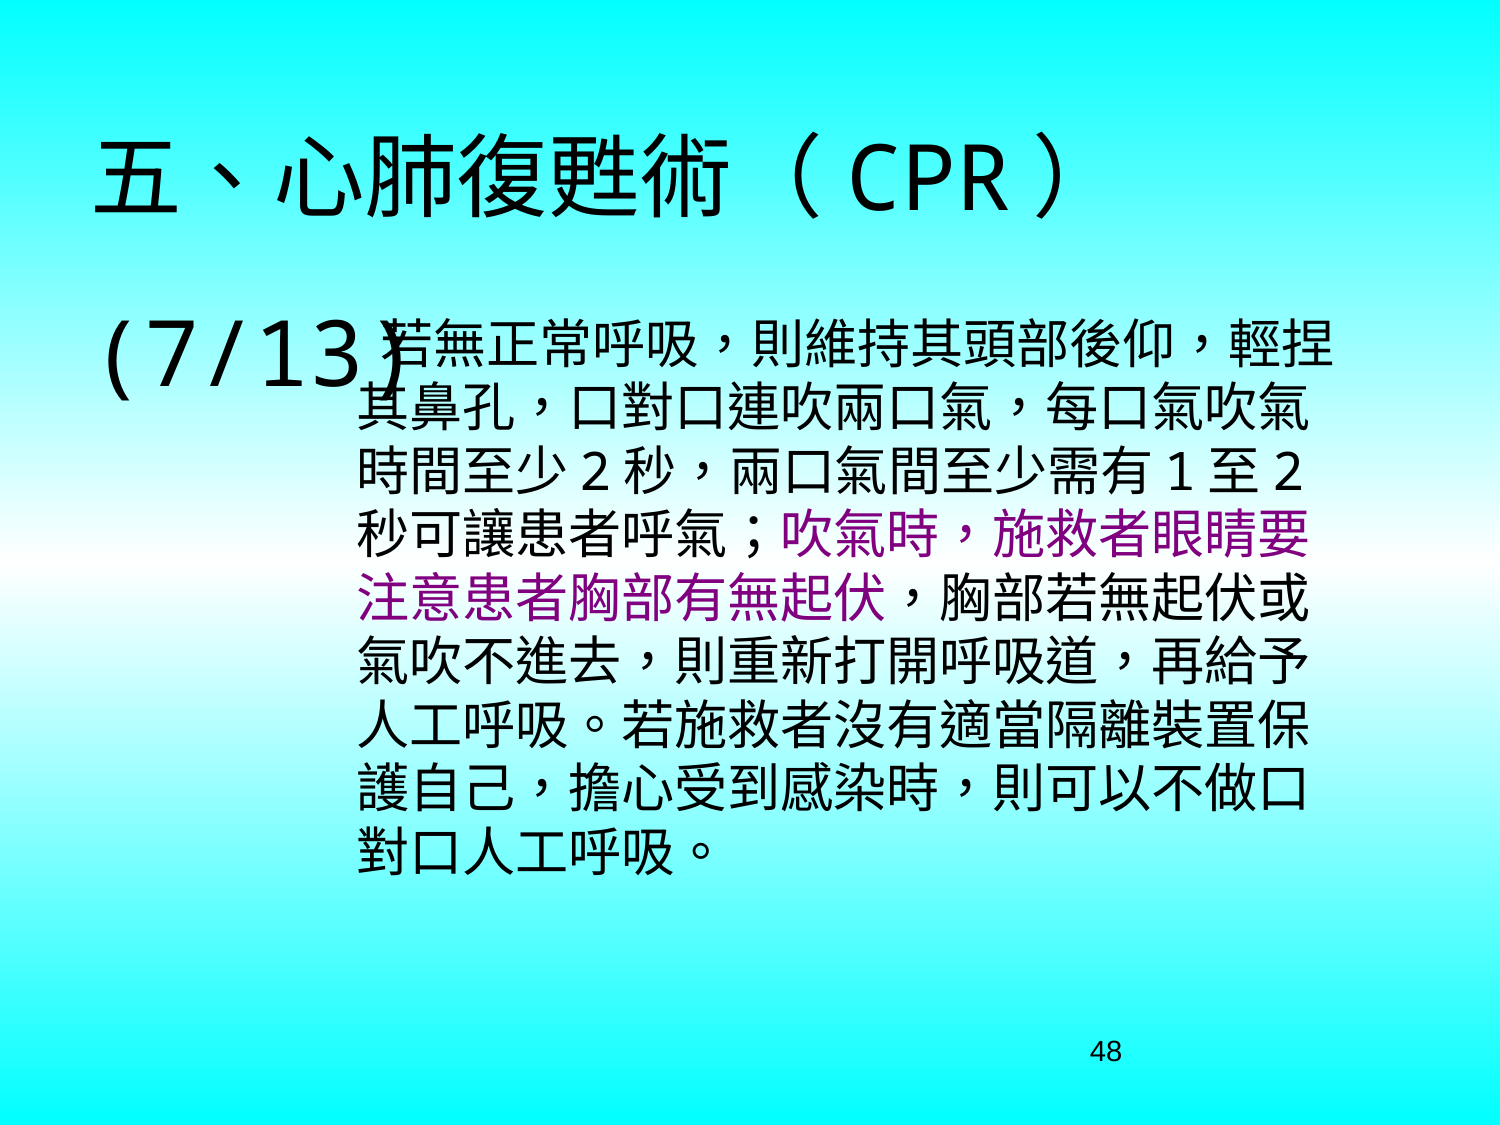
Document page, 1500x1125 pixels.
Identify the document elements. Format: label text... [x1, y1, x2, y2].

list 若無正常呼吸，則維持其頭部後仰，輕捏其鼻孔，口對口連吹兩口氣，每口氣吹氣時間至少2秒，兩口氣間至少需有1至2秒可讓患者呼氣；吹氣時，施救者眼睛要注意患者胸部有無起伏，胸部若無起伏或氣吹不進去，則重新打開呼吸道，再給予人工呼吸。若施救者沒有適當隔離裝置保護自己，擔心受到感染時，則可以不做口對口人工呼吸。 [0, 302, 1377, 894]
text_box [1074, 1024, 1426, 1103]
title 五、心肺復甦術（CPR）(7/13) [75, 45, 1426, 233]
